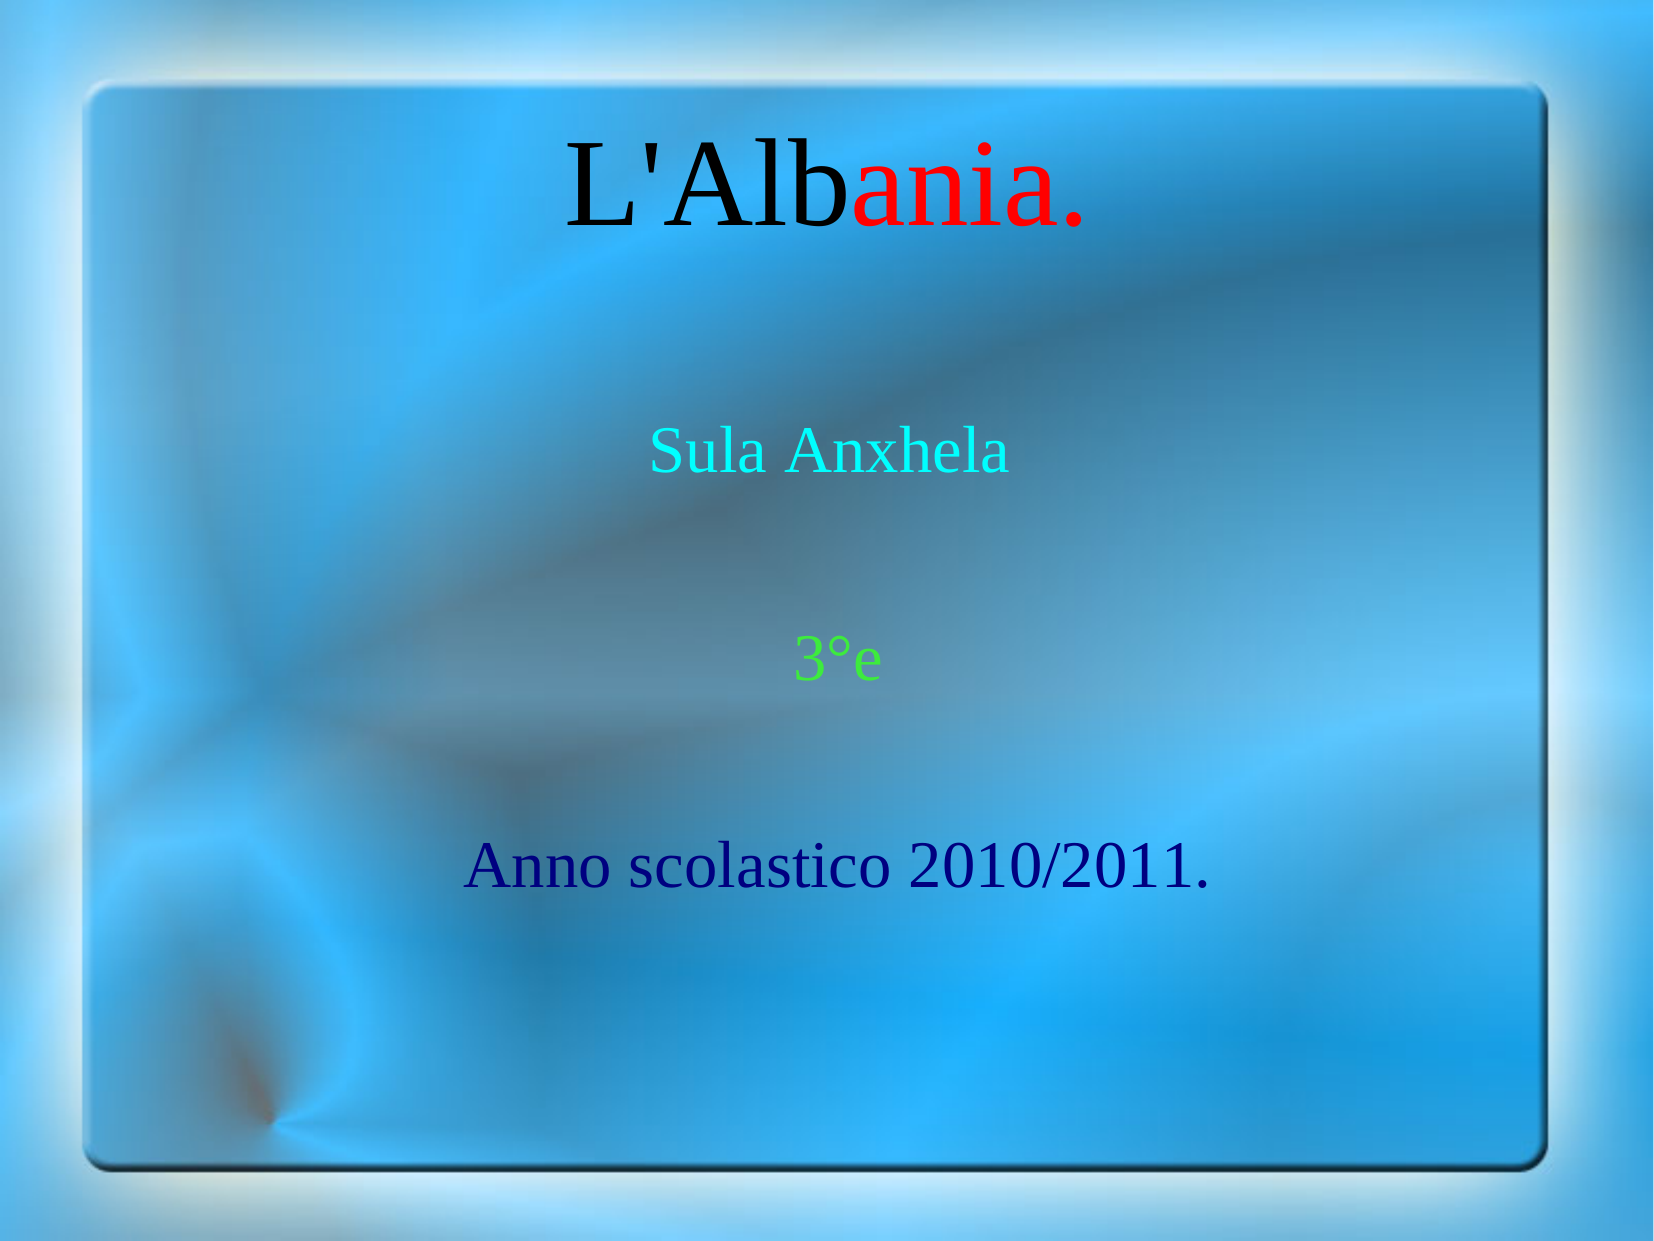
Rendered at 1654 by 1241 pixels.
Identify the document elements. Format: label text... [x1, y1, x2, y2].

picture [0, 0, 1654, 1241]
list Sula Anxhela 3°e Anno scolastico 2010/2011. [123, 413, 1536, 1111]
title L'Albania. [121, 114, 1534, 253]
